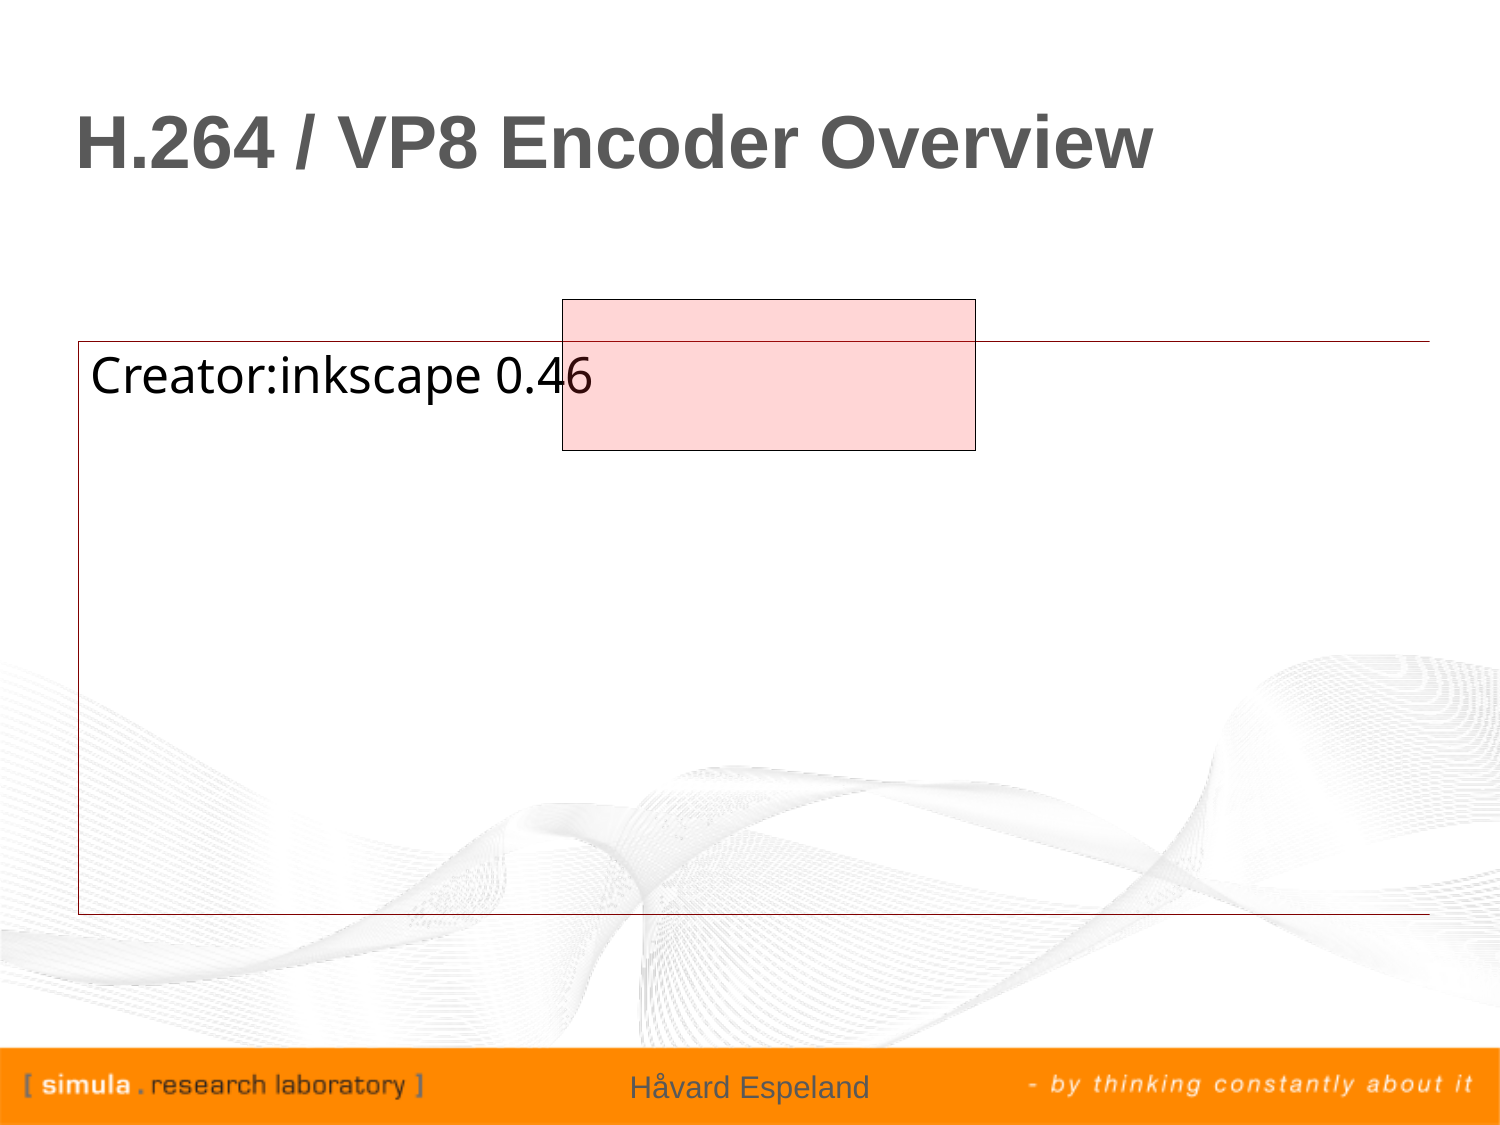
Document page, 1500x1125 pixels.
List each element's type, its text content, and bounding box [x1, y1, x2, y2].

title H.264 / VP8 Encoder Overview [75, 44, 1425, 233]
text_box [563, 300, 975, 450]
picture [0, 337, 1500, 1125]
